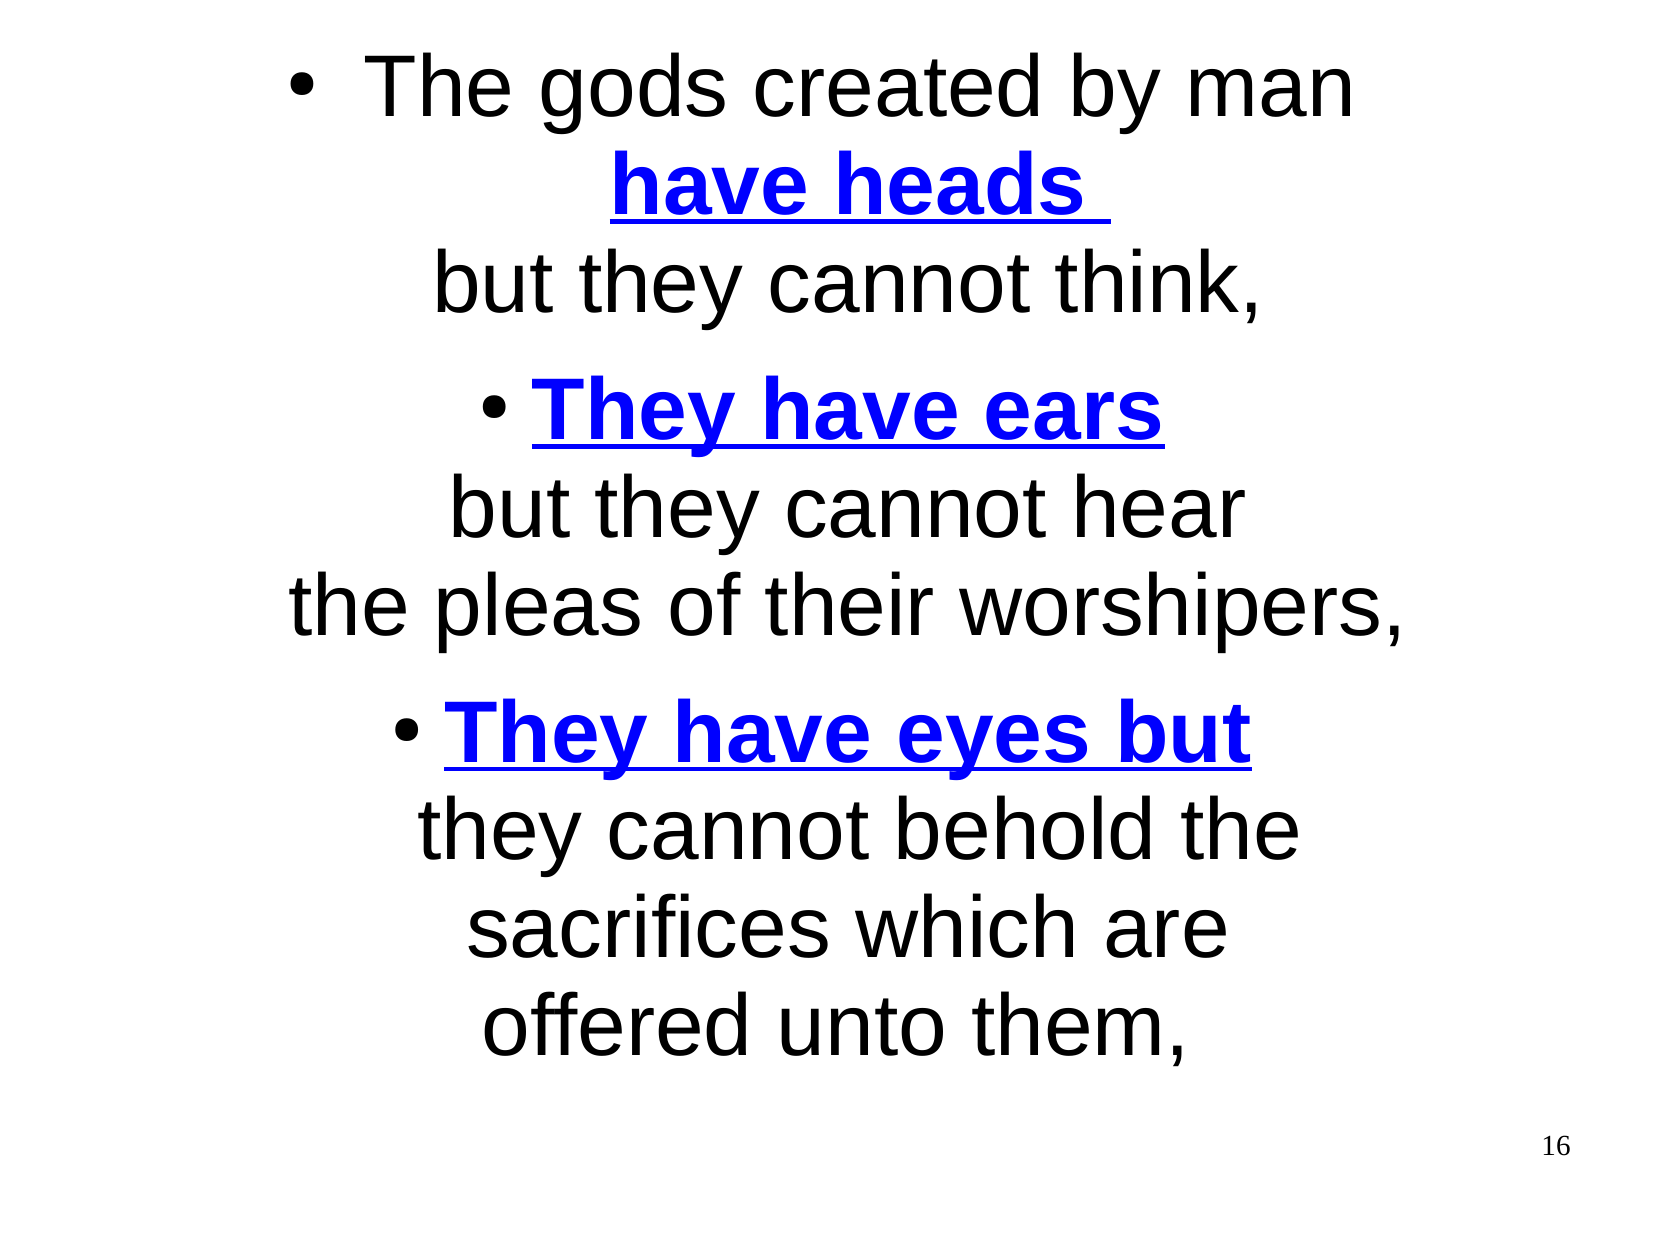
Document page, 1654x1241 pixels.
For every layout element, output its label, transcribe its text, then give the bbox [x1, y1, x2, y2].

list The gods created by man have heads but they cannot think, They have ears but they cannot hear the pleas of their worshipers, They have eyes but they cannot behold the sacrifices which are offered unto them, [37, 37, 1613, 1238]
